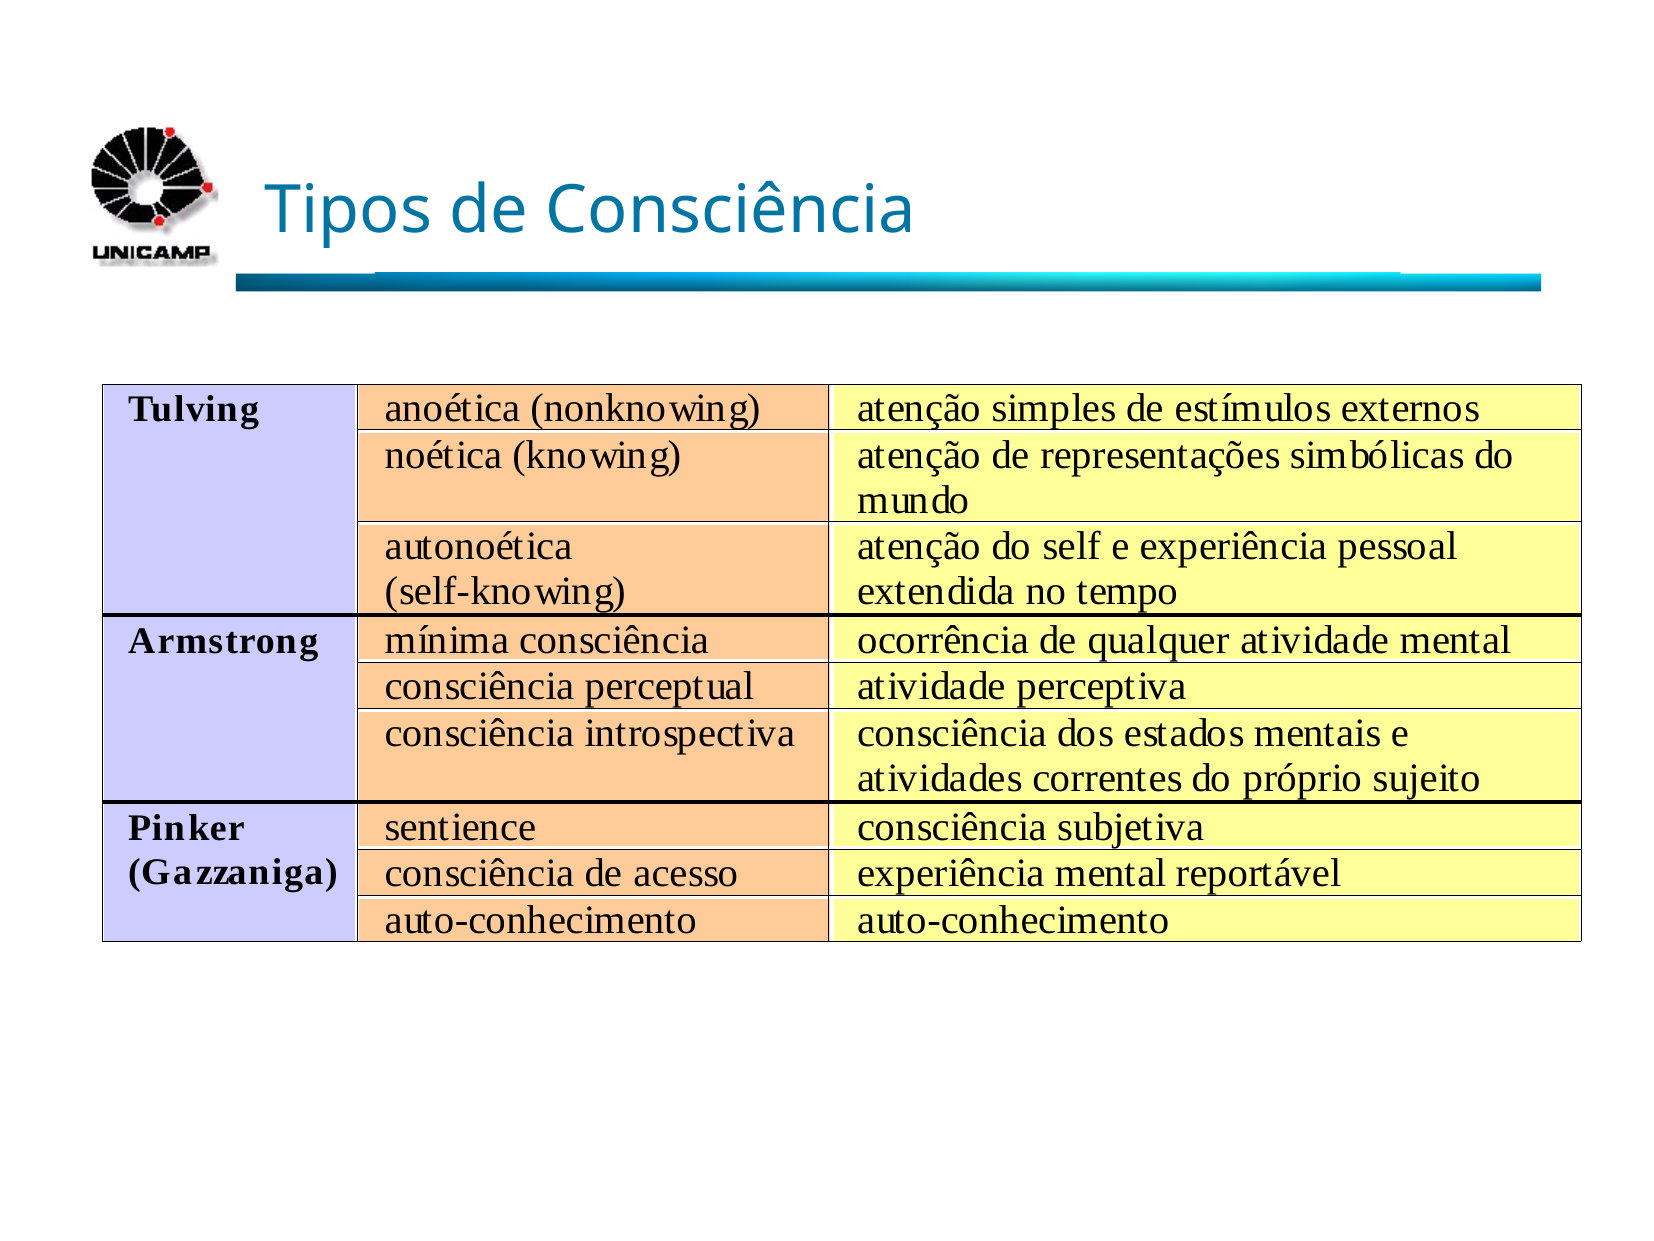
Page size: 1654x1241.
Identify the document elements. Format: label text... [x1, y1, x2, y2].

title Tipos de Consciência [264, 42, 1534, 250]
picture [125, 272, 1654, 295]
chart [88, 383, 1595, 945]
